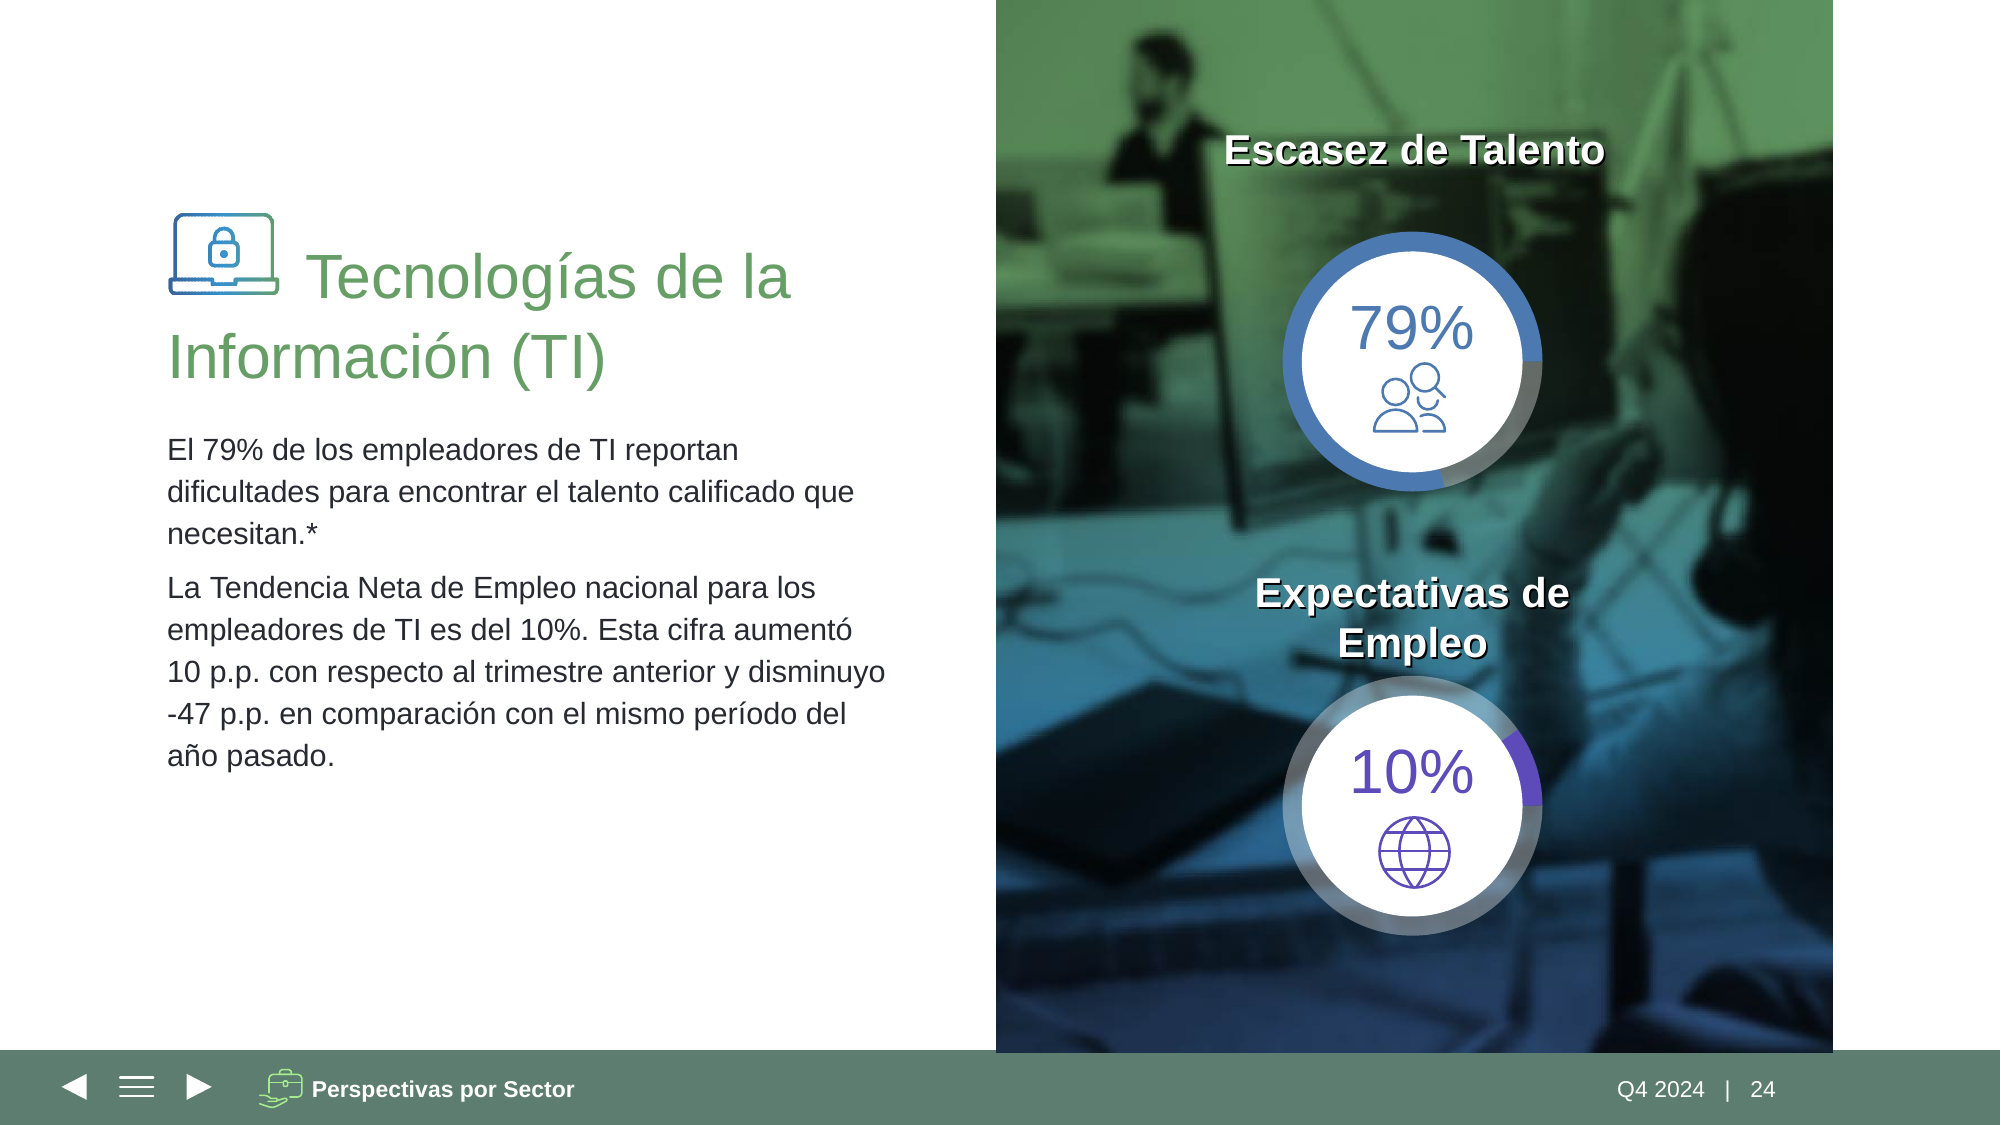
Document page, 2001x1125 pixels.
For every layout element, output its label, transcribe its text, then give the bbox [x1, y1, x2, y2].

text_box Escasez de Talento [1206, 122, 1624, 224]
text_box [61, 1073, 87, 1100]
picture [167, 197, 281, 311]
picture [117, 1075, 156, 1099]
text_box 79% [1301, 251, 1523, 473]
picture [996, 0, 1833, 1053]
title Tecnologías de la Información (TI) [167, 232, 863, 390]
chart [1264, 224, 1565, 511]
chart [1264, 718, 1565, 955]
text_box 10% [1301, 718, 1523, 917]
text_box Expectativas de Empleo [1204, 565, 1622, 718]
list El 79% de los empleadores de TI reportan dificultades para encontrar el talento calificado que necesitan.* La Tendencia Neta de Empleo nacional para los empleadores de TI es del 10%. Esta cifra aumentó 10 p.p. con respecto al trimestre anterior y disminuyo -47 p.p. en comparación con el mismo período del año pasado. [167, 424, 890, 821]
text_box [186, 1073, 212, 1100]
